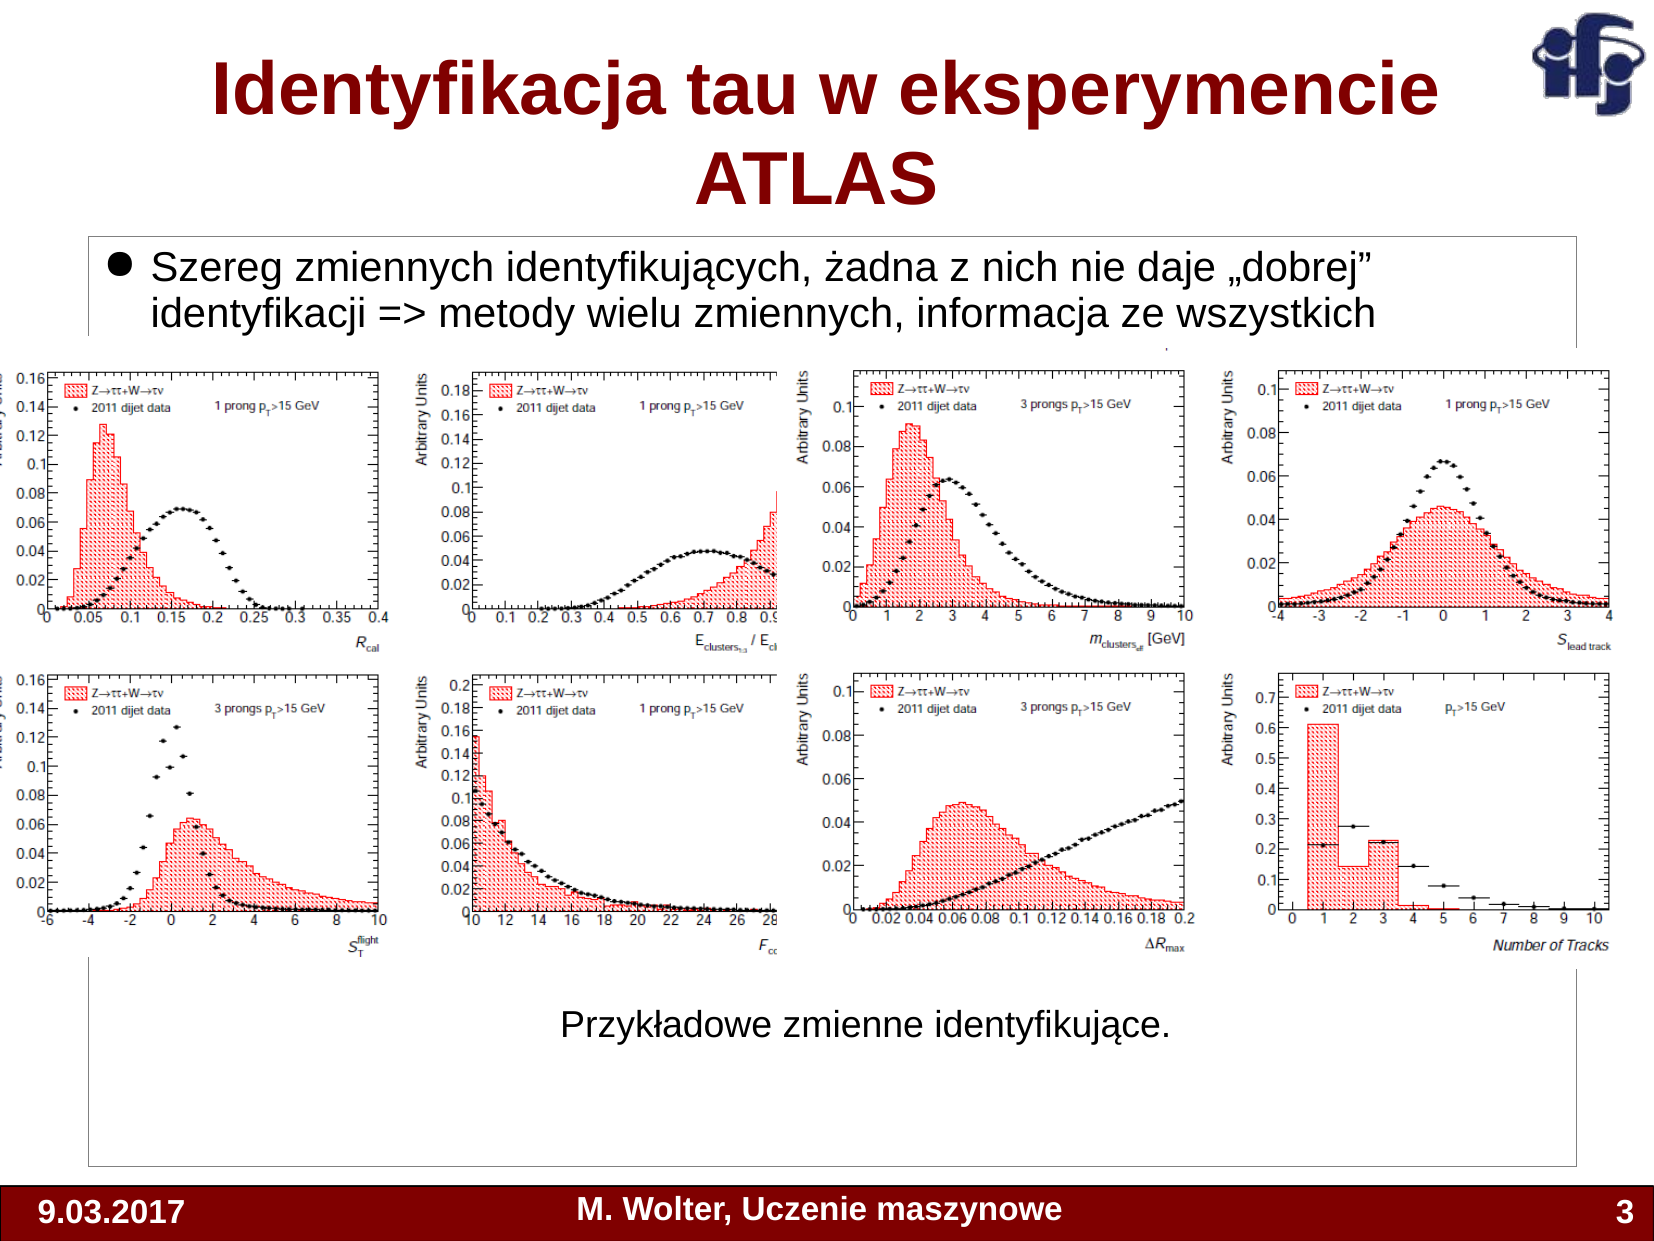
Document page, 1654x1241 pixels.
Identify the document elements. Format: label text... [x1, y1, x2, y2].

picture [0, 336, 1654, 969]
text_box Przykładowe zmienne identyfikujące. [545, 995, 1187, 1053]
text_box Szereg zmiennych identyfikujących, żadna z nich nie daje „dobrej” identyfikacji => metody wielu zmiennych, informacja ze wszystkich zmiennych. [88, 236, 1577, 348]
text_box Szereg zmiennych identyfikujących, żadna z nich nie daje „dobrej” identyfikacji => metody wielu zmiennych, informacja ze wszystkich zmiennych. [88, 957, 1577, 1167]
picture [1525, 0, 1654, 129]
title Identyfikacja tau w eksperymencie ATLAS [82, 25, 1571, 233]
